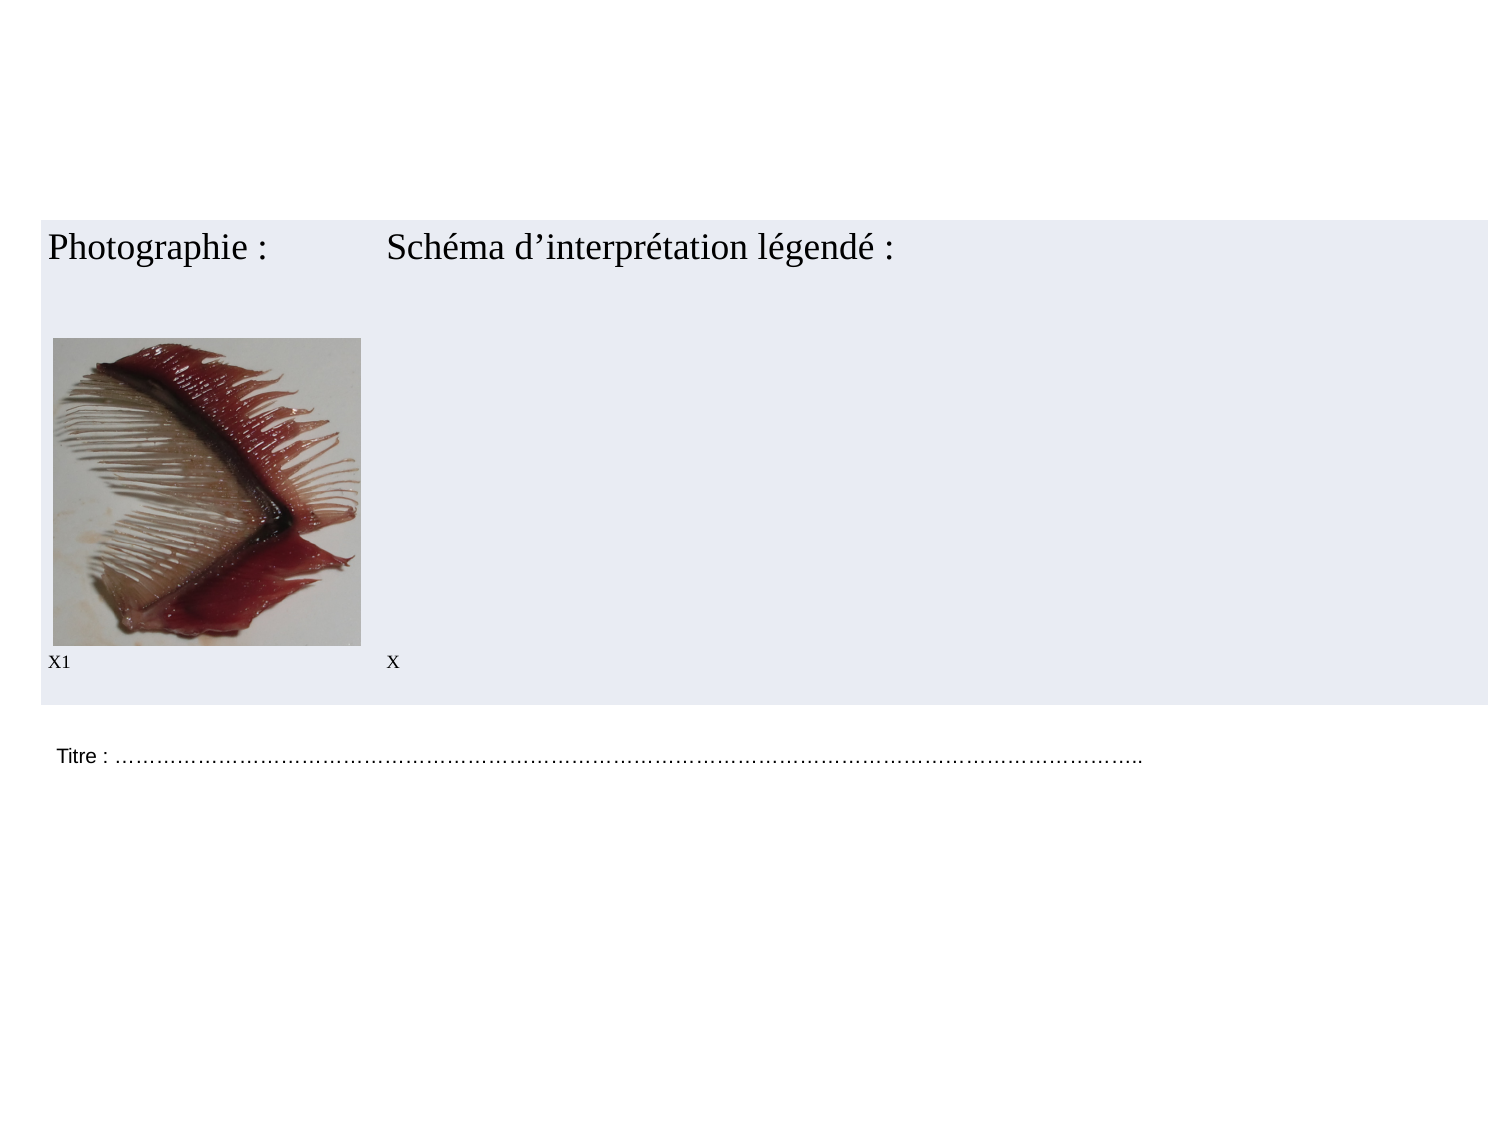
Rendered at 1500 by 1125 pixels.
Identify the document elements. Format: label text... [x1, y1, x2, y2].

table_header Schéma d’interprétation légendé : [380, 220, 1488, 294]
table_cell X [380, 294, 1037, 705]
table_header Photographie : [41, 220, 380, 294]
picture [53, 338, 361, 646]
table_cell X1 [41, 294, 380, 705]
text_box Titre : ………………………………………………………………………………………………………………………………….. [41, 734, 1483, 820]
table_cell [1037, 294, 1488, 705]
